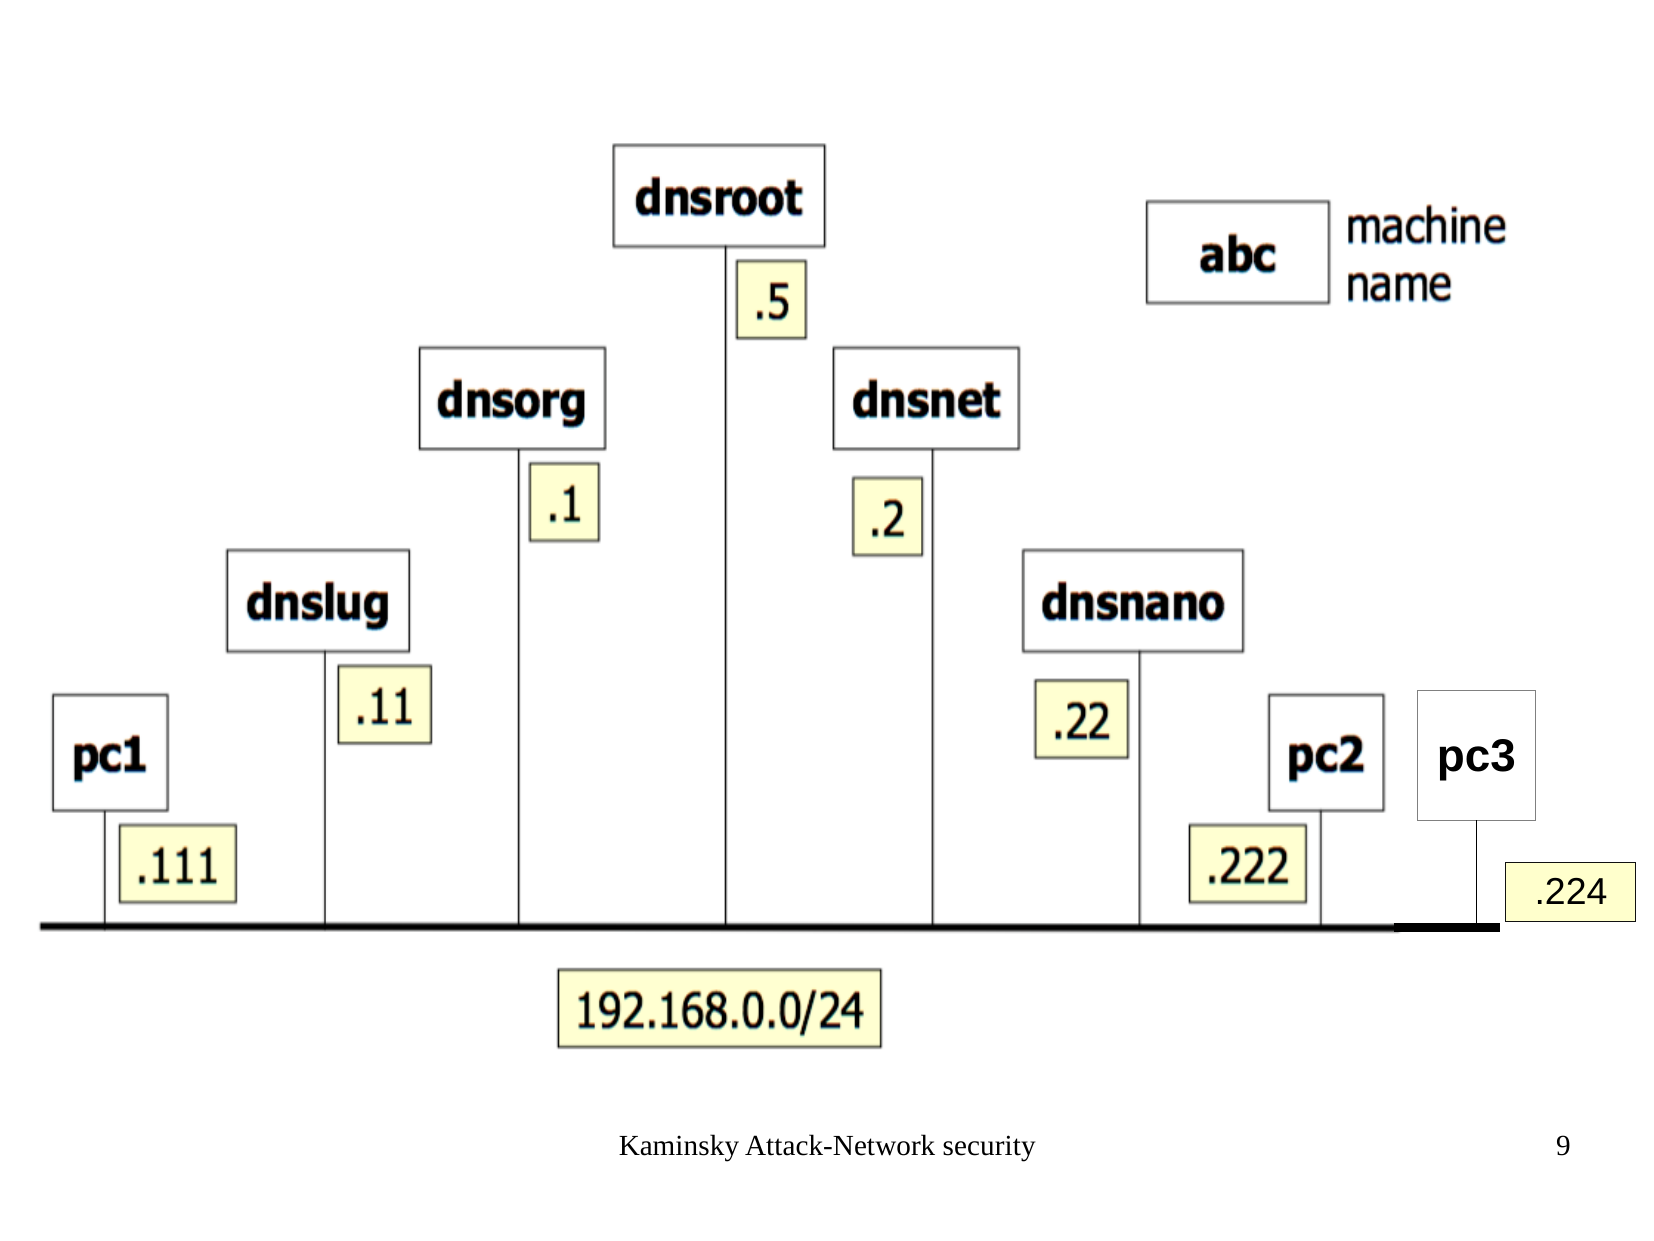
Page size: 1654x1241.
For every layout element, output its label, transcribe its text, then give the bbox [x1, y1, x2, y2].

text_box .224 [1505, 862, 1636, 922]
text_box pc3 [1417, 690, 1536, 821]
picture [0, 109, 1585, 1079]
